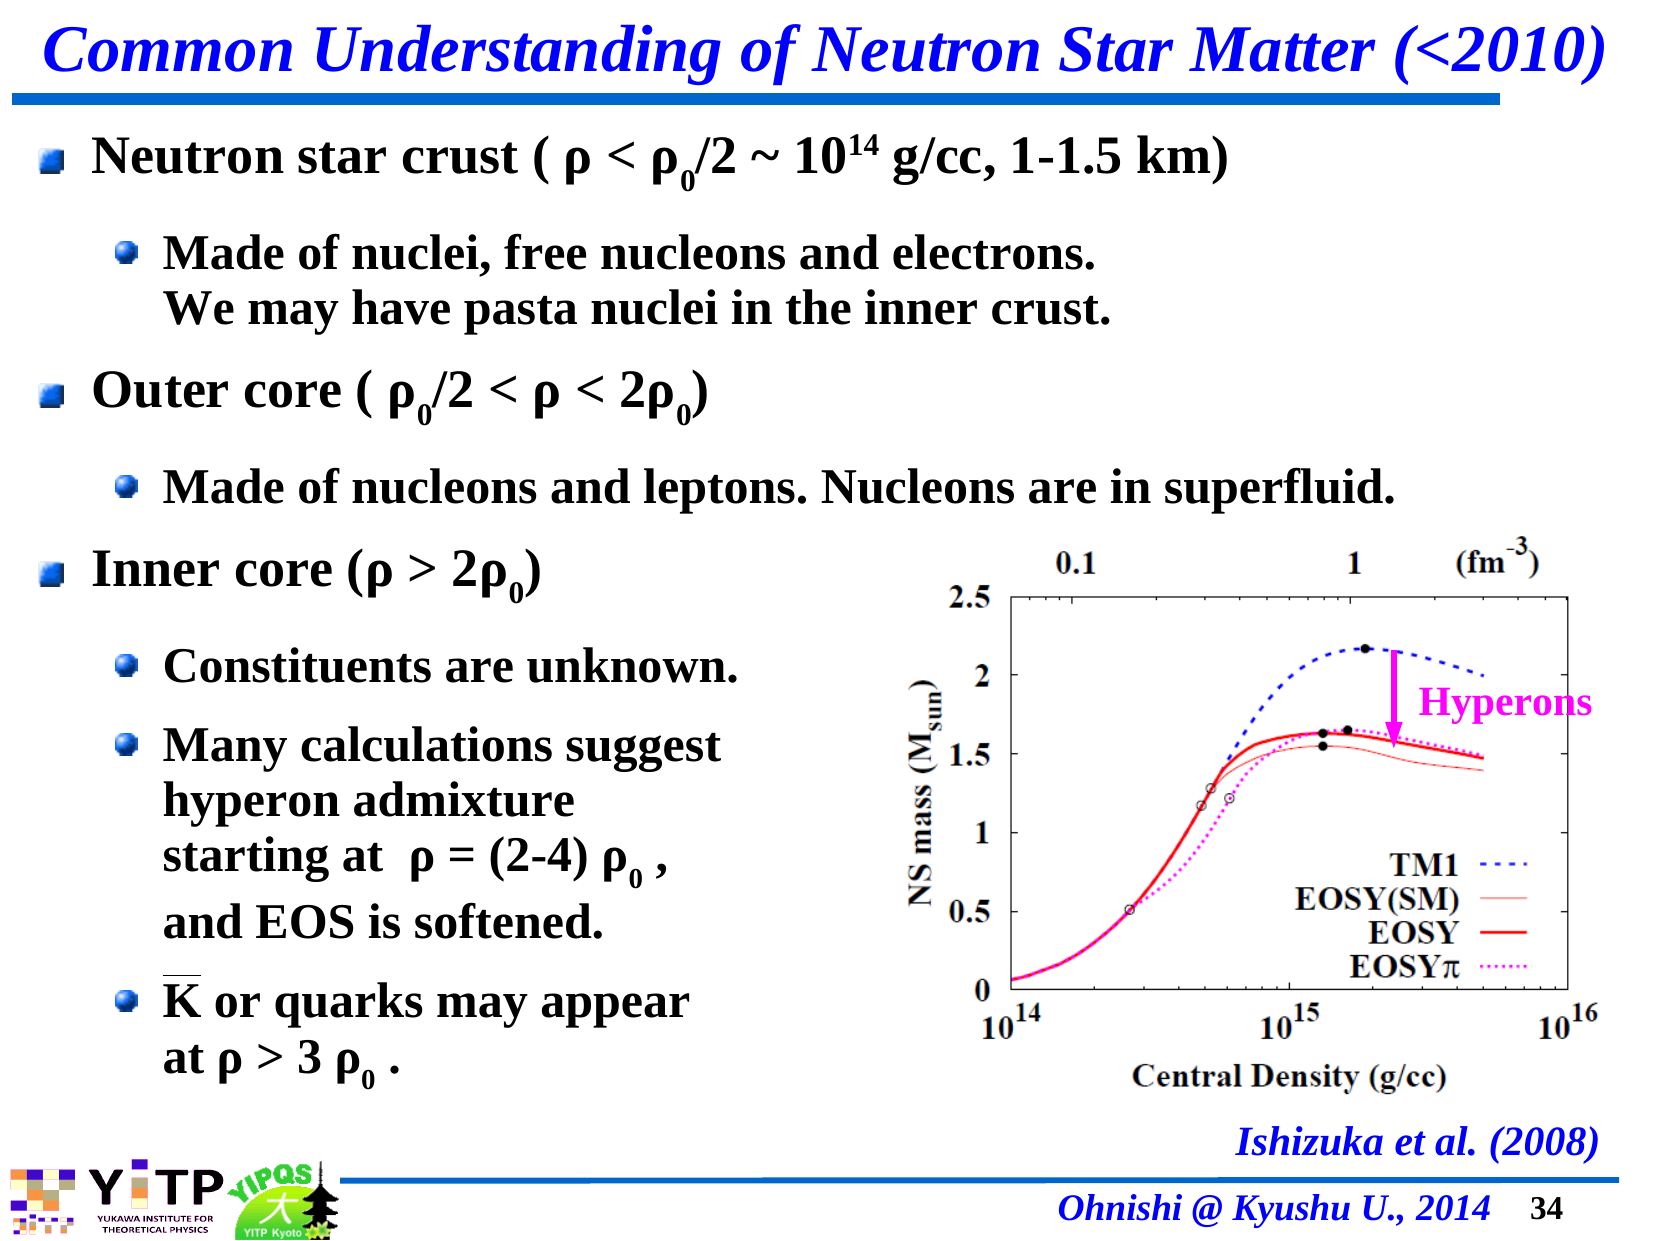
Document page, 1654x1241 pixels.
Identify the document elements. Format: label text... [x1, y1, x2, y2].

picture [0, 1154, 340, 1241]
text_box Hyperons [1418, 678, 1594, 726]
text_box Ishizuka et al. (2008) [1235, 1118, 1601, 1165]
list Neutron star crust ( ρ < ρ0/2 ~ 1014 g/cc, 1-1.5 km) Made of nuclei, free nucleons and electrons. We may have pasta nuclei in the inner crust. Outer core ( ρ0/2 < ρ < 2ρ0) Made of nucleons and leptons. Nucleons are in superfluid. Inner core (ρ > 2ρ0) Constituents are unknown. Many calculations suggest hyperon admixture starting at ρ = (2-4) ρ0 , and EOS is softened. K or quarks may appear at ρ > 3 ρ0 . [20, 124, 1621, 1137]
title Common Understanding of Neutron Star Matter (<2010) [0, 0, 1654, 99]
picture [885, 520, 1612, 1103]
